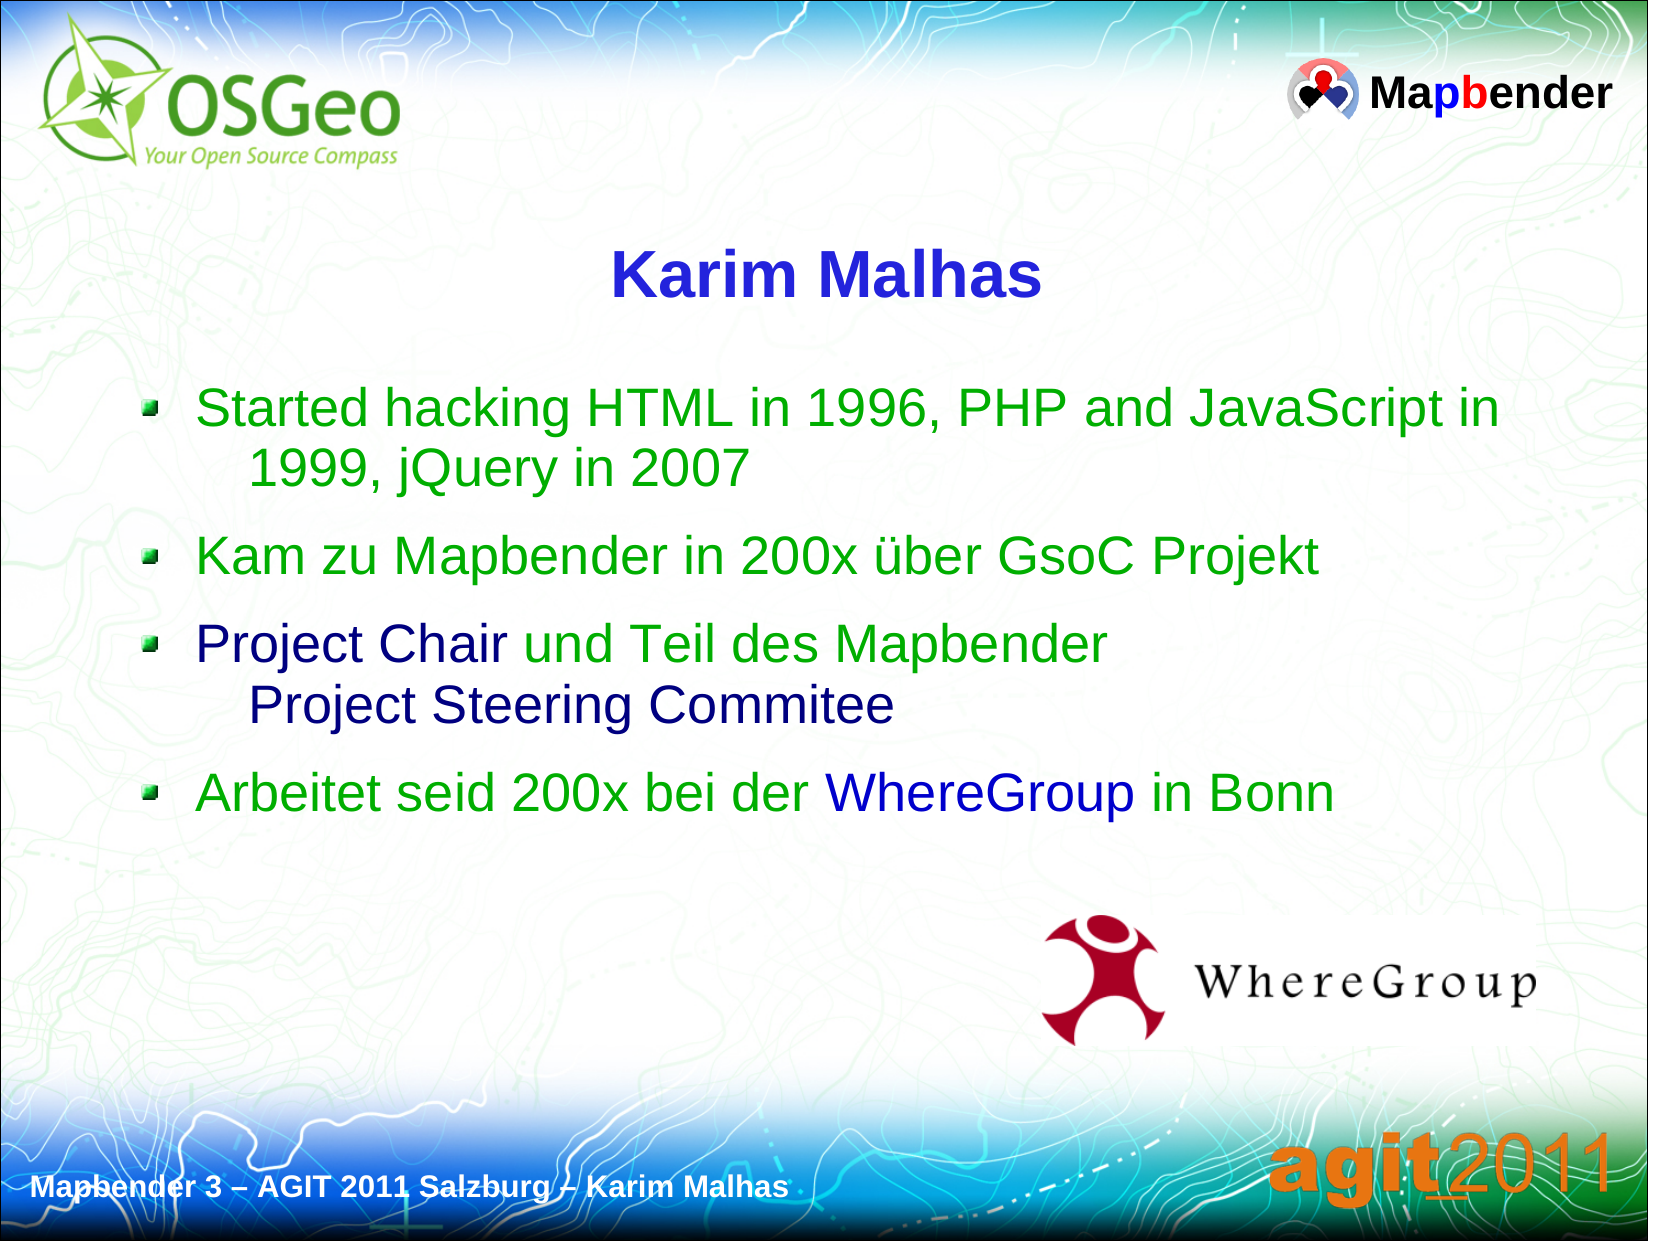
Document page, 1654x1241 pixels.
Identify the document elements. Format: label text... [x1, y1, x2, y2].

title Karim Malhas [82, 208, 1571, 342]
list Started hacking HTML in 1996, PHP and JavaScript in 1999, jQuery in 2007 Kam zu Mapbender in 200x über GsoC Projekt Project Chair und Teil des Mapbender Project Steering Commitee Arbeitet seid 200x bei der WhereGroup in Bonn [106, 377, 1595, 1182]
picture [1, 1, 1647, 1240]
